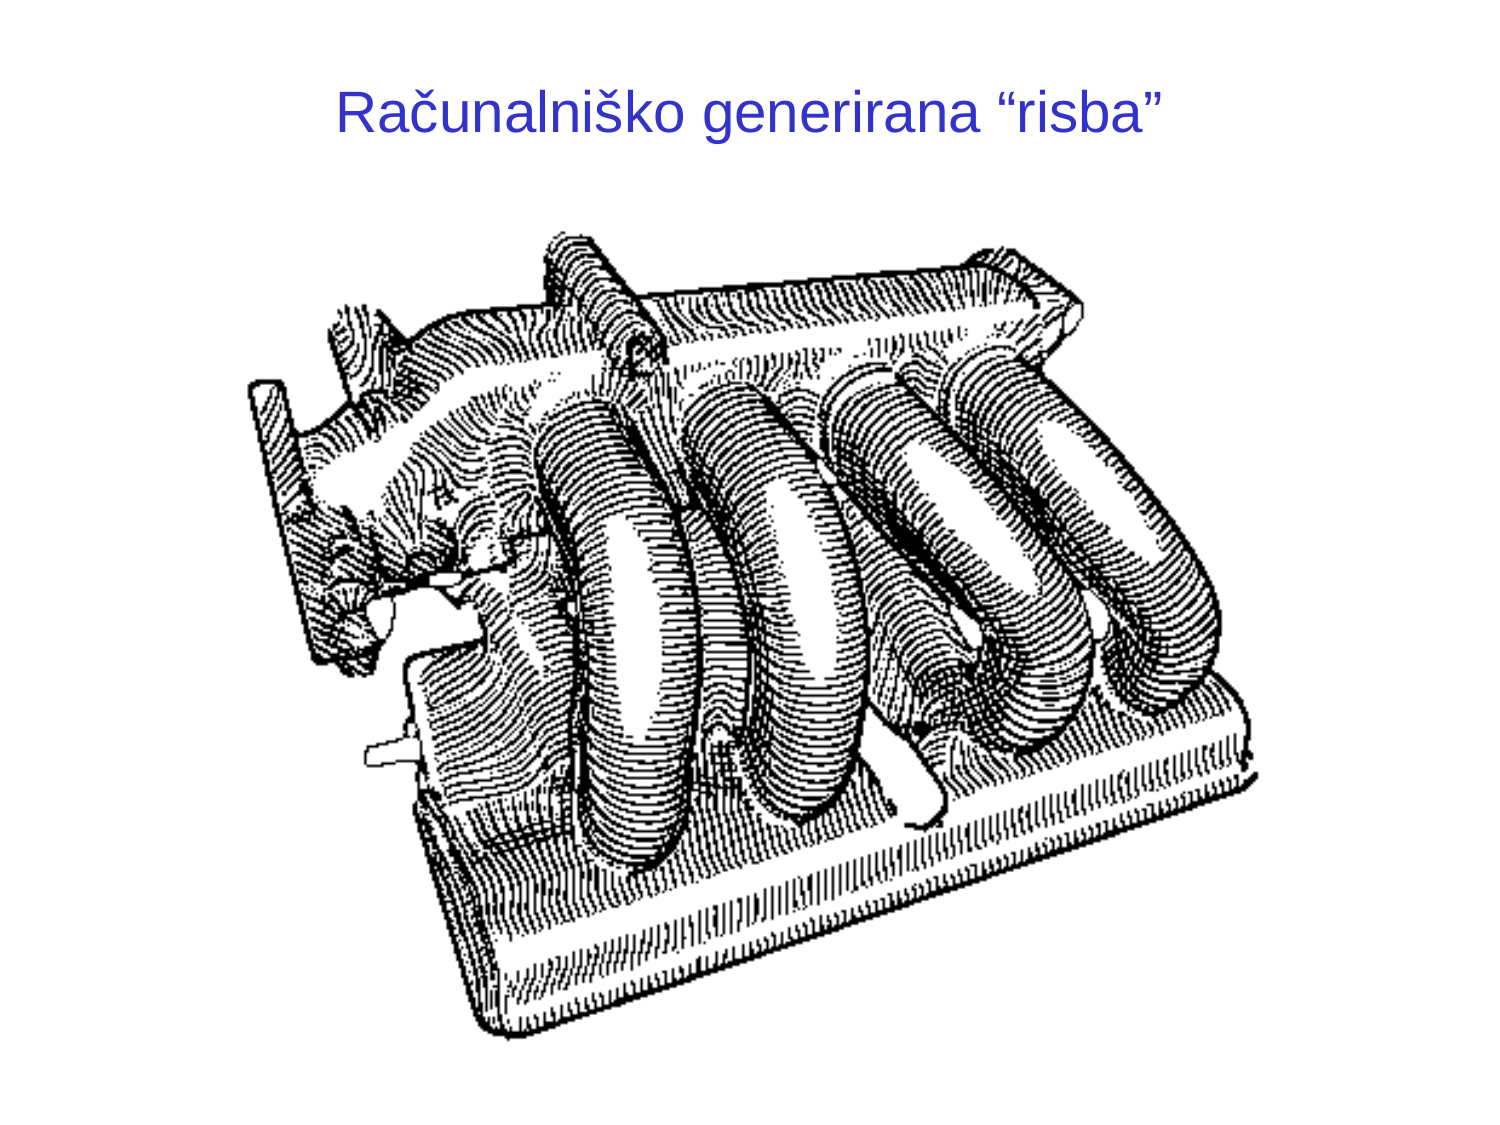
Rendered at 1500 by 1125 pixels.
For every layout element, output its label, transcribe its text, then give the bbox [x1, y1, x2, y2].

picture [159, 196, 1329, 1078]
text_box Računalniško generirana “risba” [320, 66, 1180, 152]
